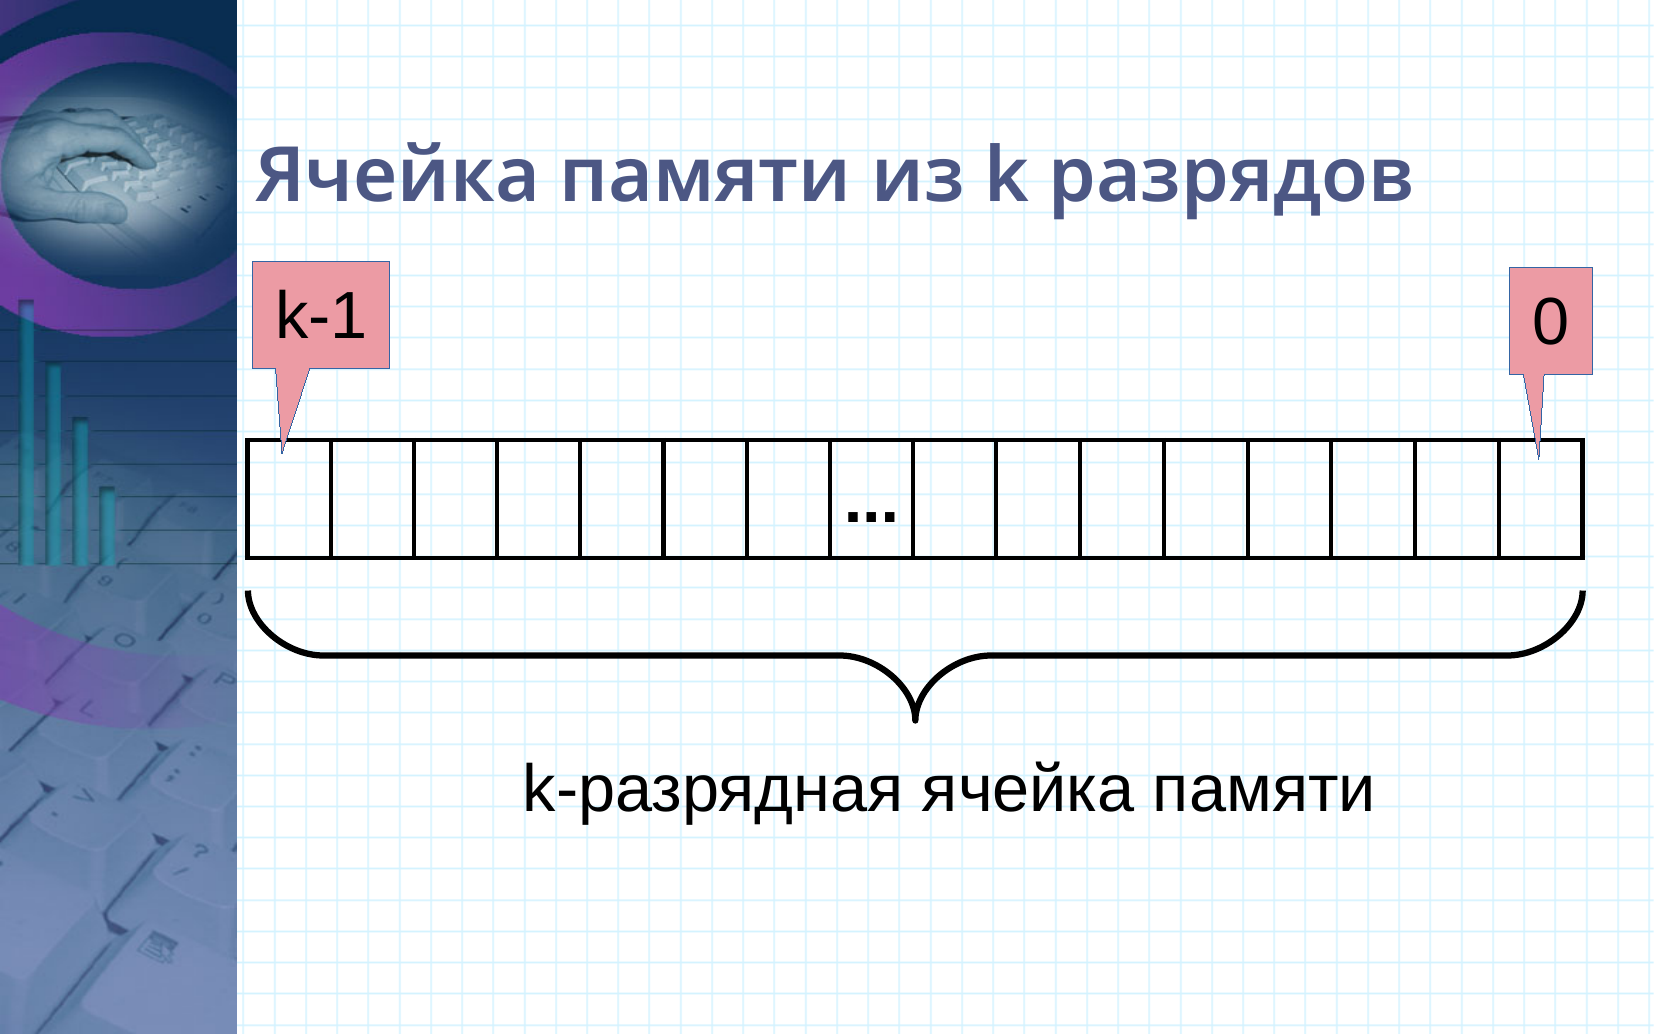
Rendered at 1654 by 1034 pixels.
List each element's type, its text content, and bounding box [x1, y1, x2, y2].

text_box k-разрядная ячейка памяти [507, 744, 1406, 909]
table_header [1166, 442, 1246, 556]
text_box 0 [1509, 267, 1593, 460]
table_header [749, 442, 828, 556]
table_header [333, 442, 412, 556]
picture [0, 0, 1654, 1034]
table_header [1082, 442, 1162, 556]
text_box k-1 [252, 261, 390, 454]
table_header [416, 442, 495, 556]
table_header [915, 442, 994, 556]
table_header [1250, 442, 1329, 556]
table_header [1333, 442, 1413, 556]
table_header [1501, 442, 1580, 556]
table_header [499, 442, 578, 556]
table_header [582, 442, 661, 556]
table_header [250, 442, 329, 556]
table_header [1417, 442, 1497, 556]
title Ячейка памяти из k разрядов [254, 85, 1640, 259]
table_header [998, 442, 1078, 556]
table_header ... [832, 442, 911, 556]
table_header [666, 442, 745, 556]
